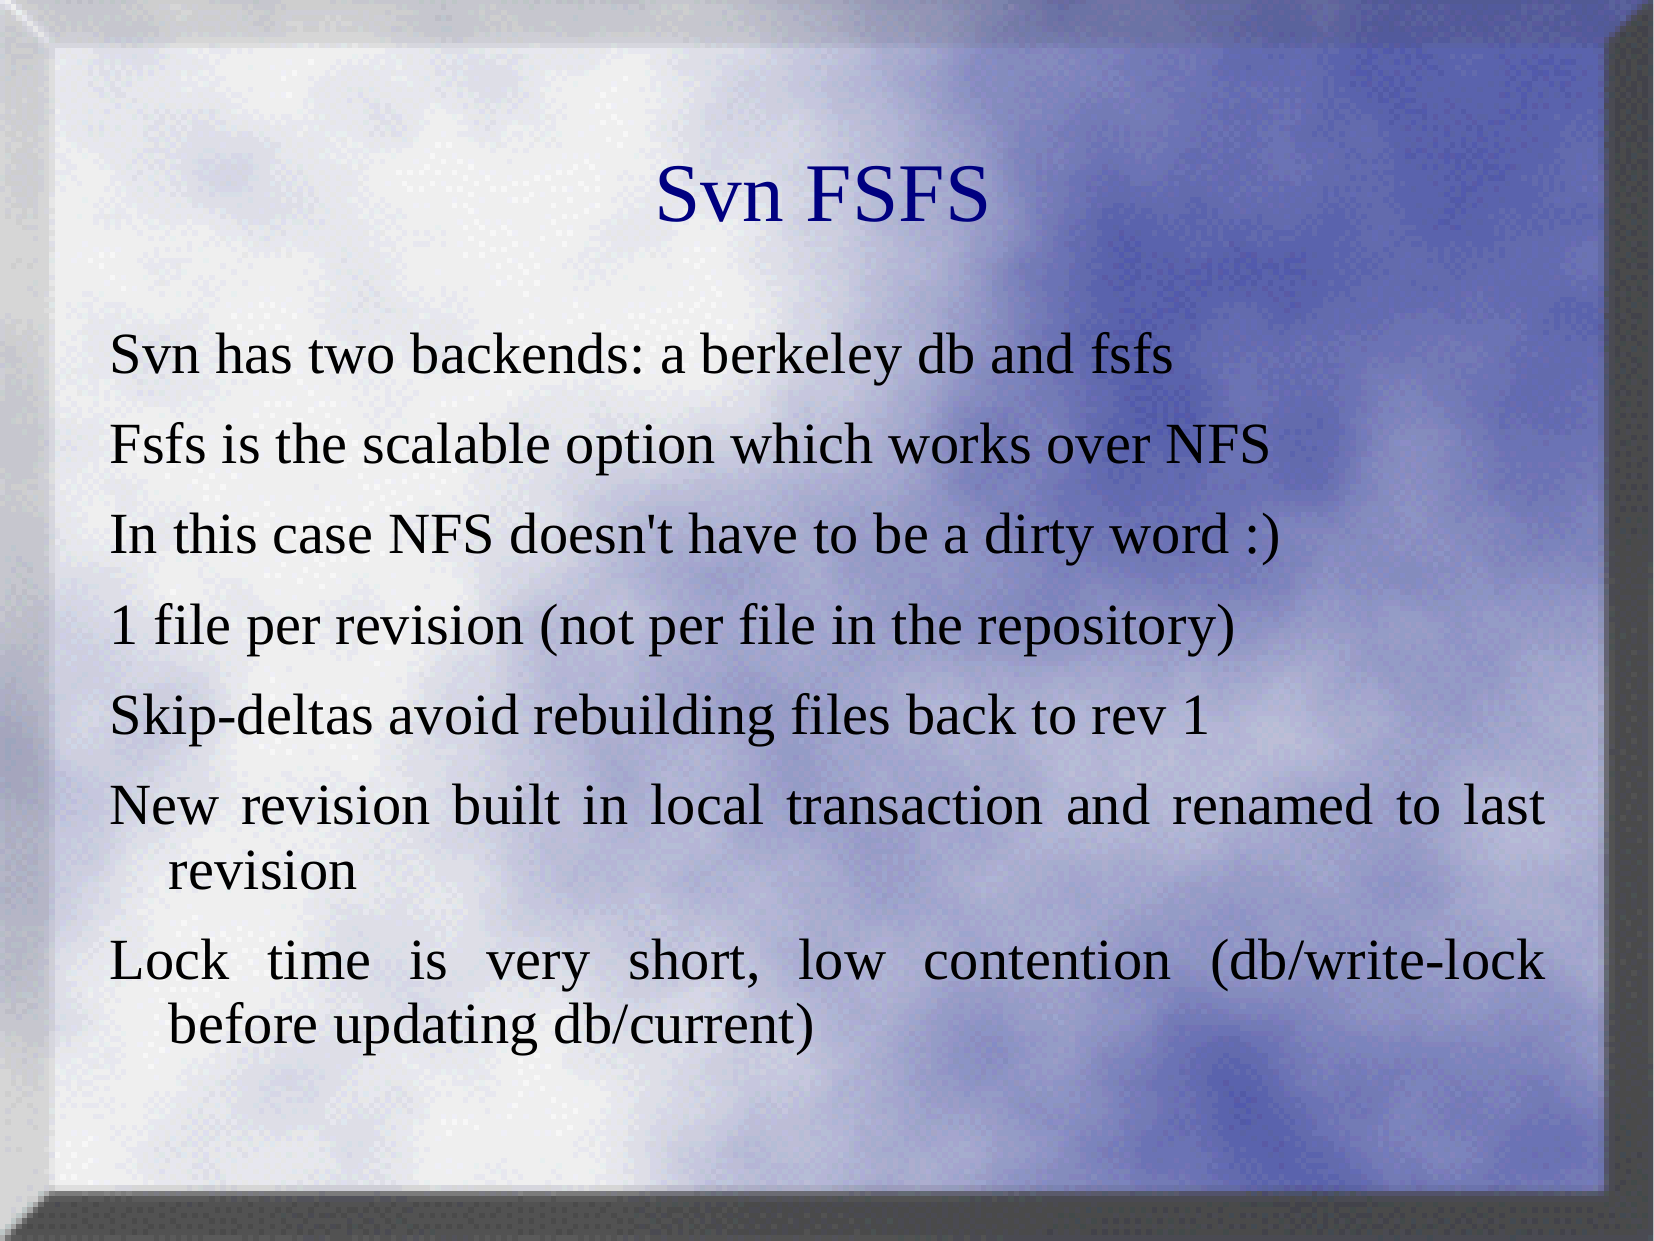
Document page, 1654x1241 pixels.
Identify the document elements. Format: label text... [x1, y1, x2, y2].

picture [0, 0, 1654, 1241]
title Svn FSFS [203, 140, 1443, 247]
list Svn has two backends: a berkeley db and fsfs Fsfs is the scalable option which works over NFS In this case NFS doesn't have to be a dirty word :) 1 file per revision (not per file in the repository) Skip-deltas avoid rebuilding files back to rev 1 New revision built in local transaction and renamed to last revision Lock time is very short, low contention (db/write-lock before updating db/current) [109, 321, 1549, 1057]
